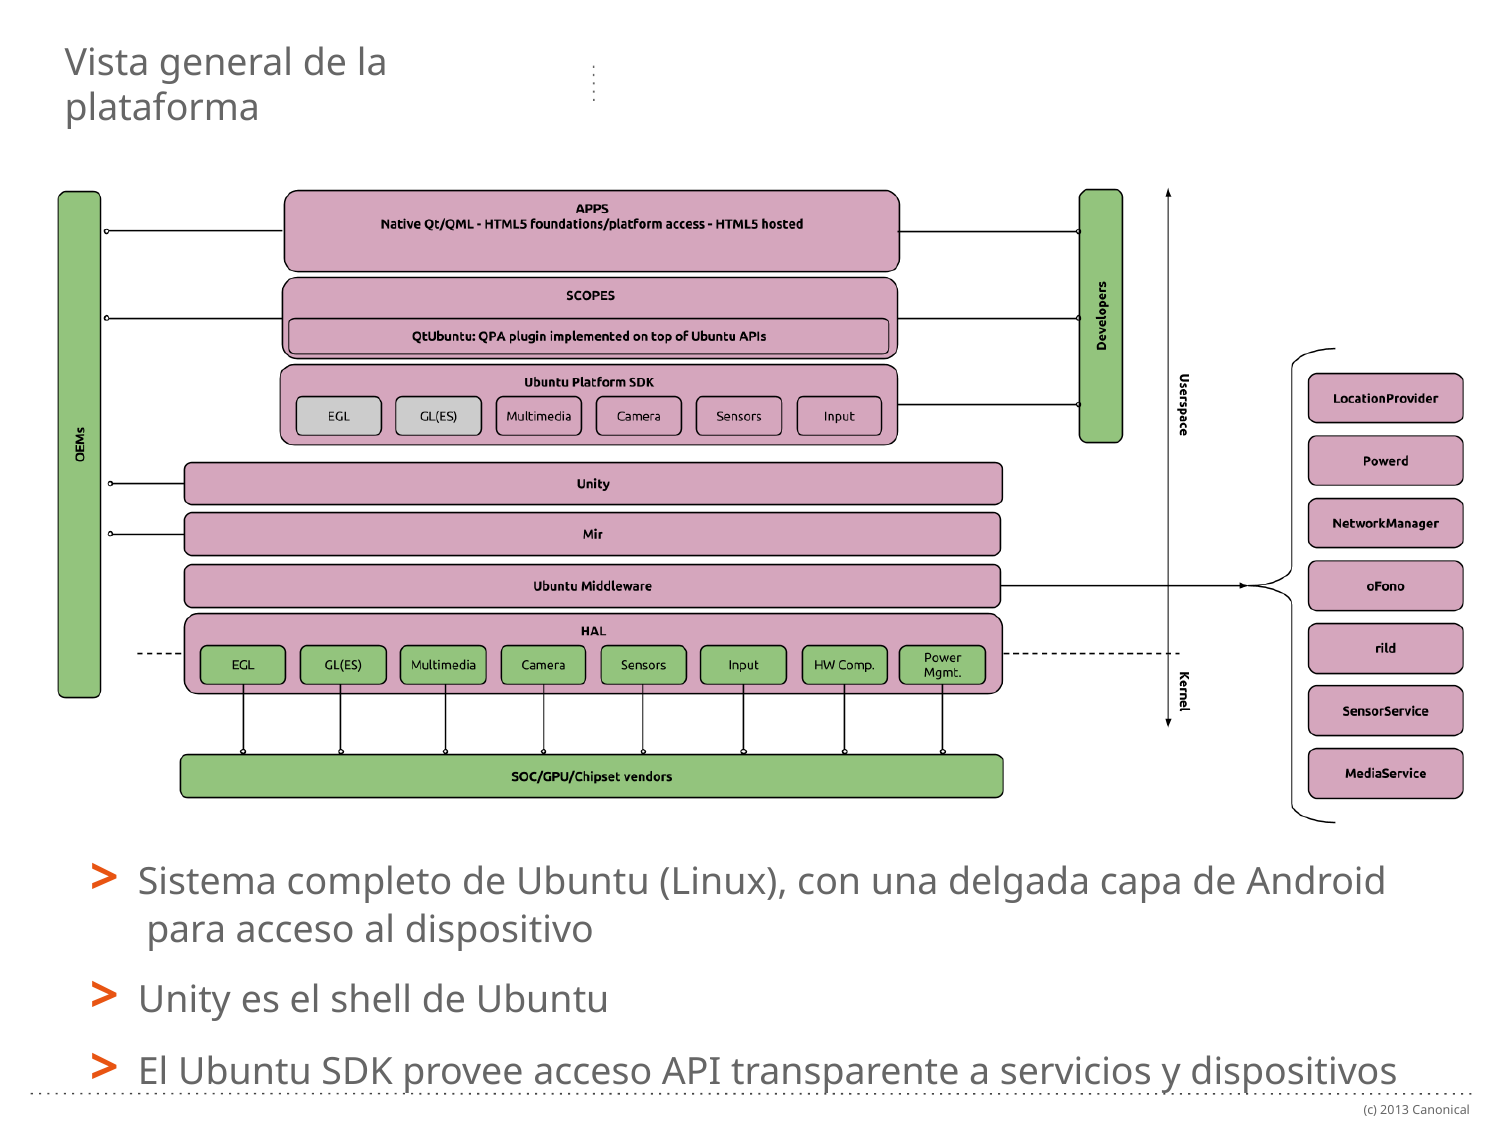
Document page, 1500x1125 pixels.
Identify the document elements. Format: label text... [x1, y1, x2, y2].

title Vista general de la plataforma [49, 53, 601, 114]
list > Sistema completo de Ubuntu (Linux), con una delgada capa de Android para acceso al dispositivo > Unity es el shell de Ubuntu > El Ubuntu SDK provee acceso API transparente a servicios y dispositivos [75, 829, 1426, 1046]
picture [0, 163, 1500, 982]
text_box (c) 2013 Canonical [19, 1099, 1485, 1119]
